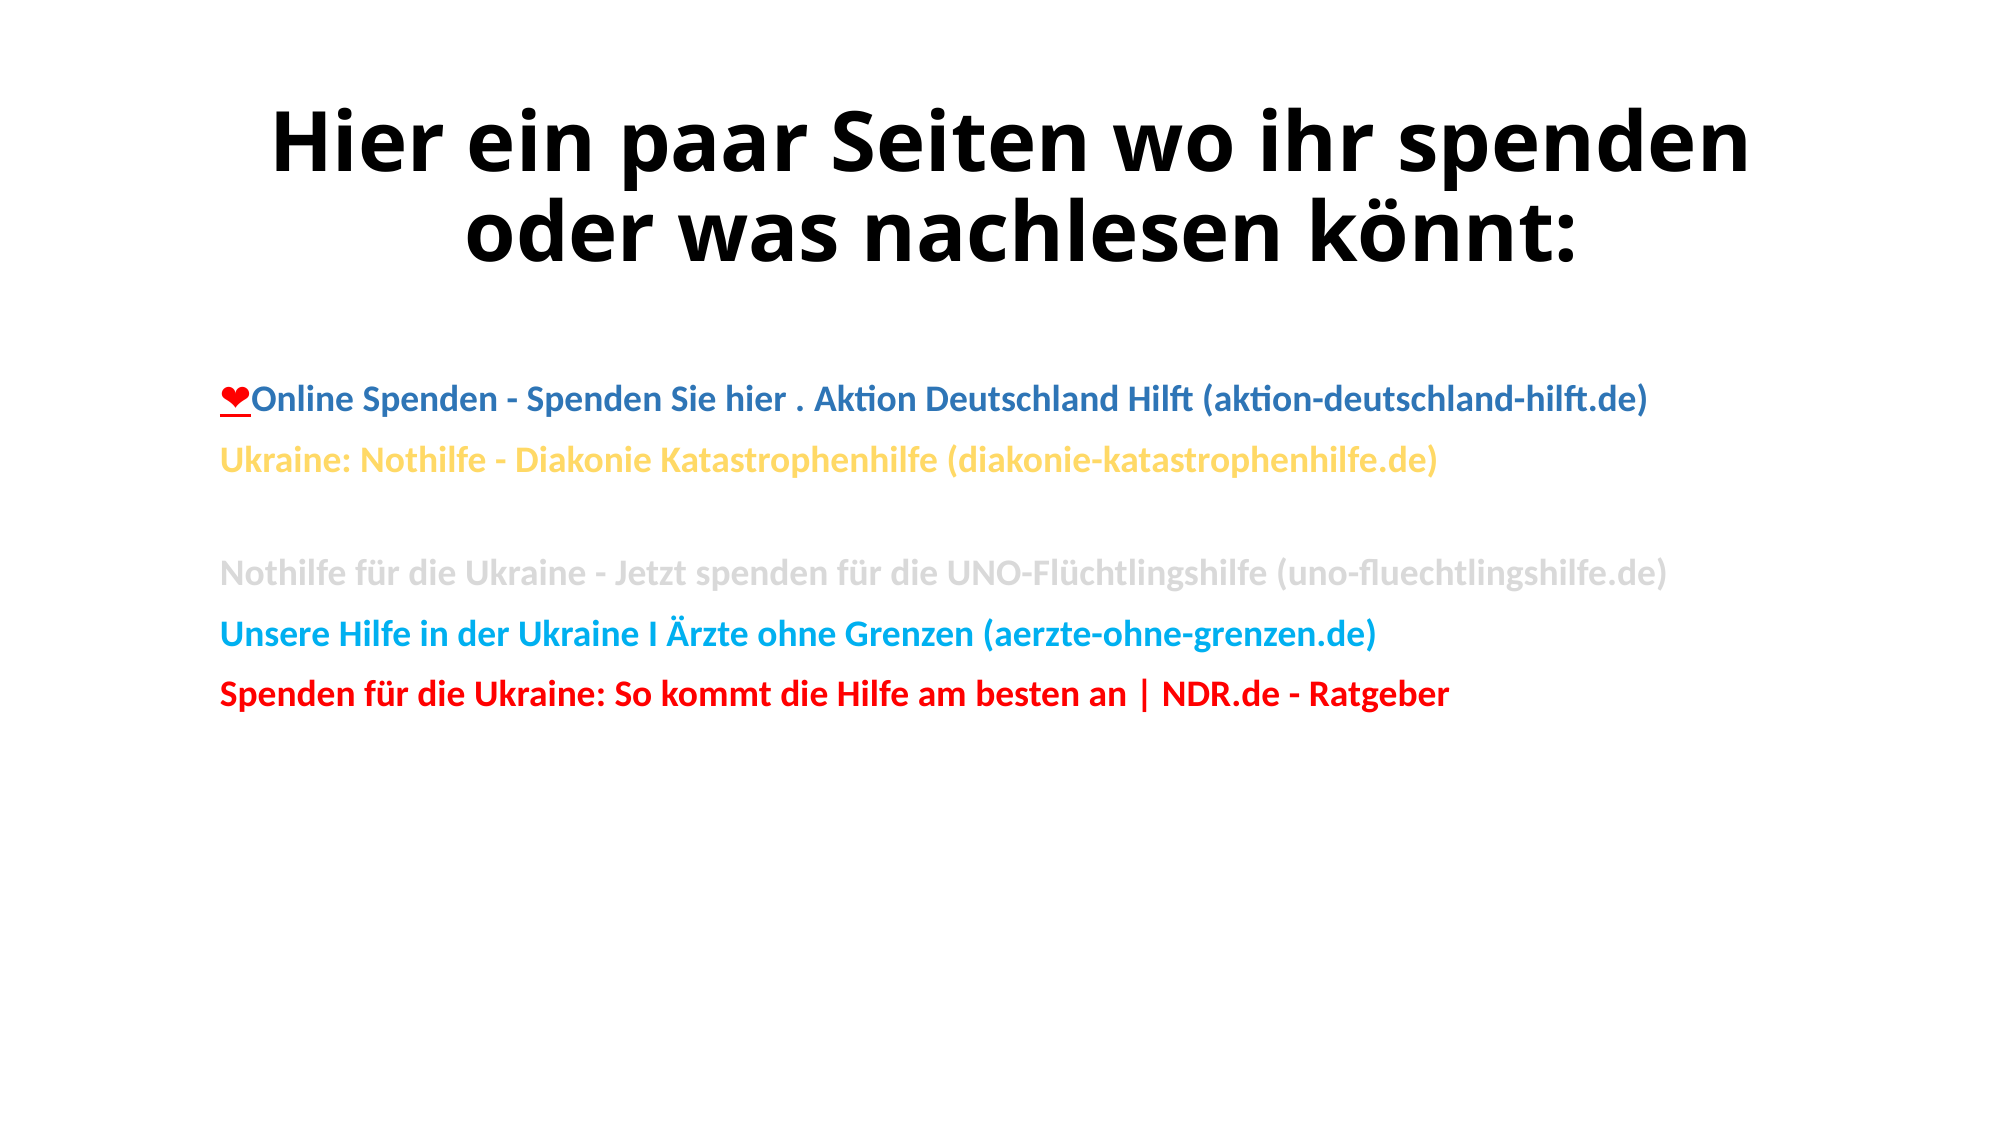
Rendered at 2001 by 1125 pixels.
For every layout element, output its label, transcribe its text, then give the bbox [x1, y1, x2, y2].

title Hier ein paar Seiten wo ihr spenden oder was nachlesen könnt: [148, 85, 1896, 295]
text_box Ukraine: Nothilfe - Diakonie Katastrophenhilfe (diakonie-katastrophenhilfe.de) [204, 427, 2000, 489]
text_box Spenden für die Ukraine: So kommt die Hilfe am besten an | NDR.de - Ratgeber [204, 661, 2000, 723]
text_box Nothilfe für die Ukraine - Jetzt spenden für die UNO-Flüchtlingshilfe (uno-fluechtlingshilfe.de) [204, 540, 2000, 601]
text_box Unsere Hilfe in der Ukraine I Ärzte ohne Grenzen (aerzte-ohne-grenzen.de) [204, 601, 2000, 661]
text_box ❤ Online Spenden - Spenden Sie hier . Aktion Deutschland Hilft (aktion-deutschland-hilft.de) [204, 366, 2000, 427]
